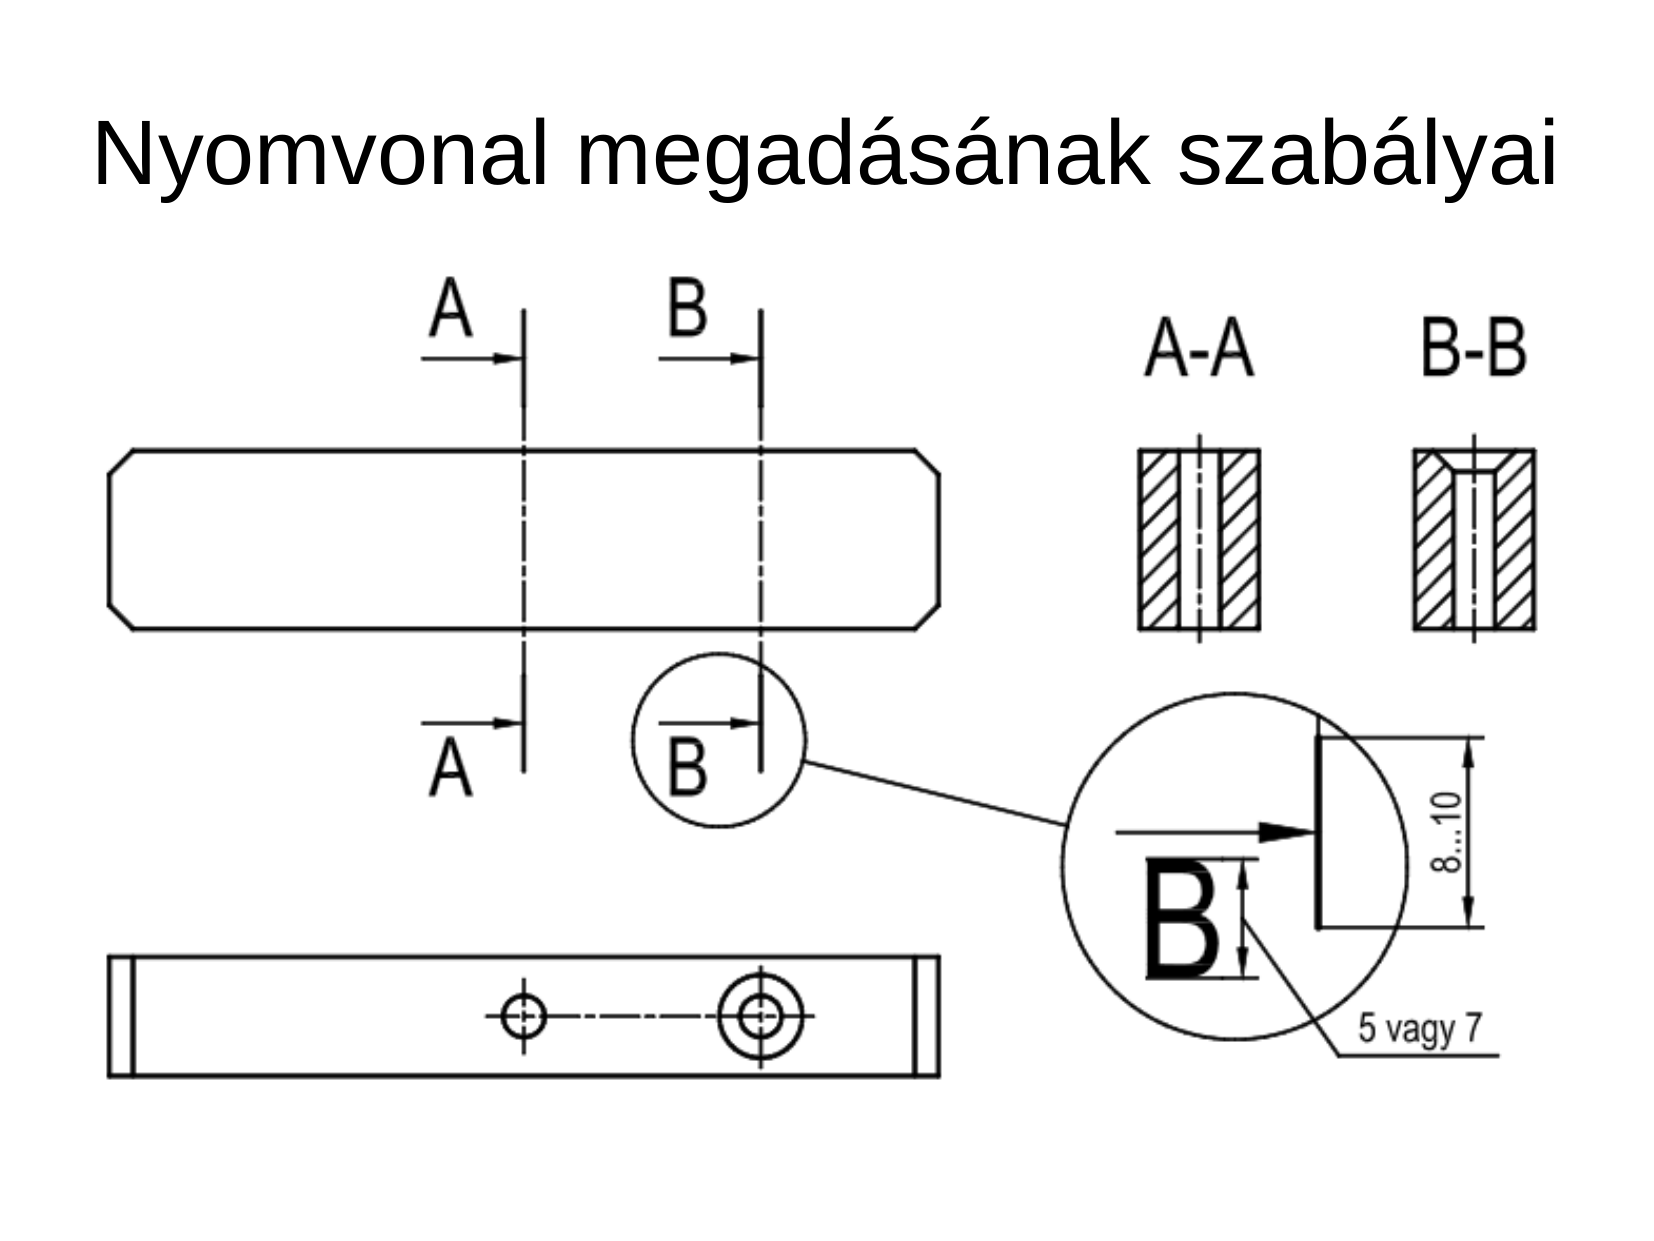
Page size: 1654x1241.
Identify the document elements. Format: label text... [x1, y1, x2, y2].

picture [82, 252, 1580, 1123]
title Nyomvonal megadásának szabályai [82, 49, 1571, 252]
